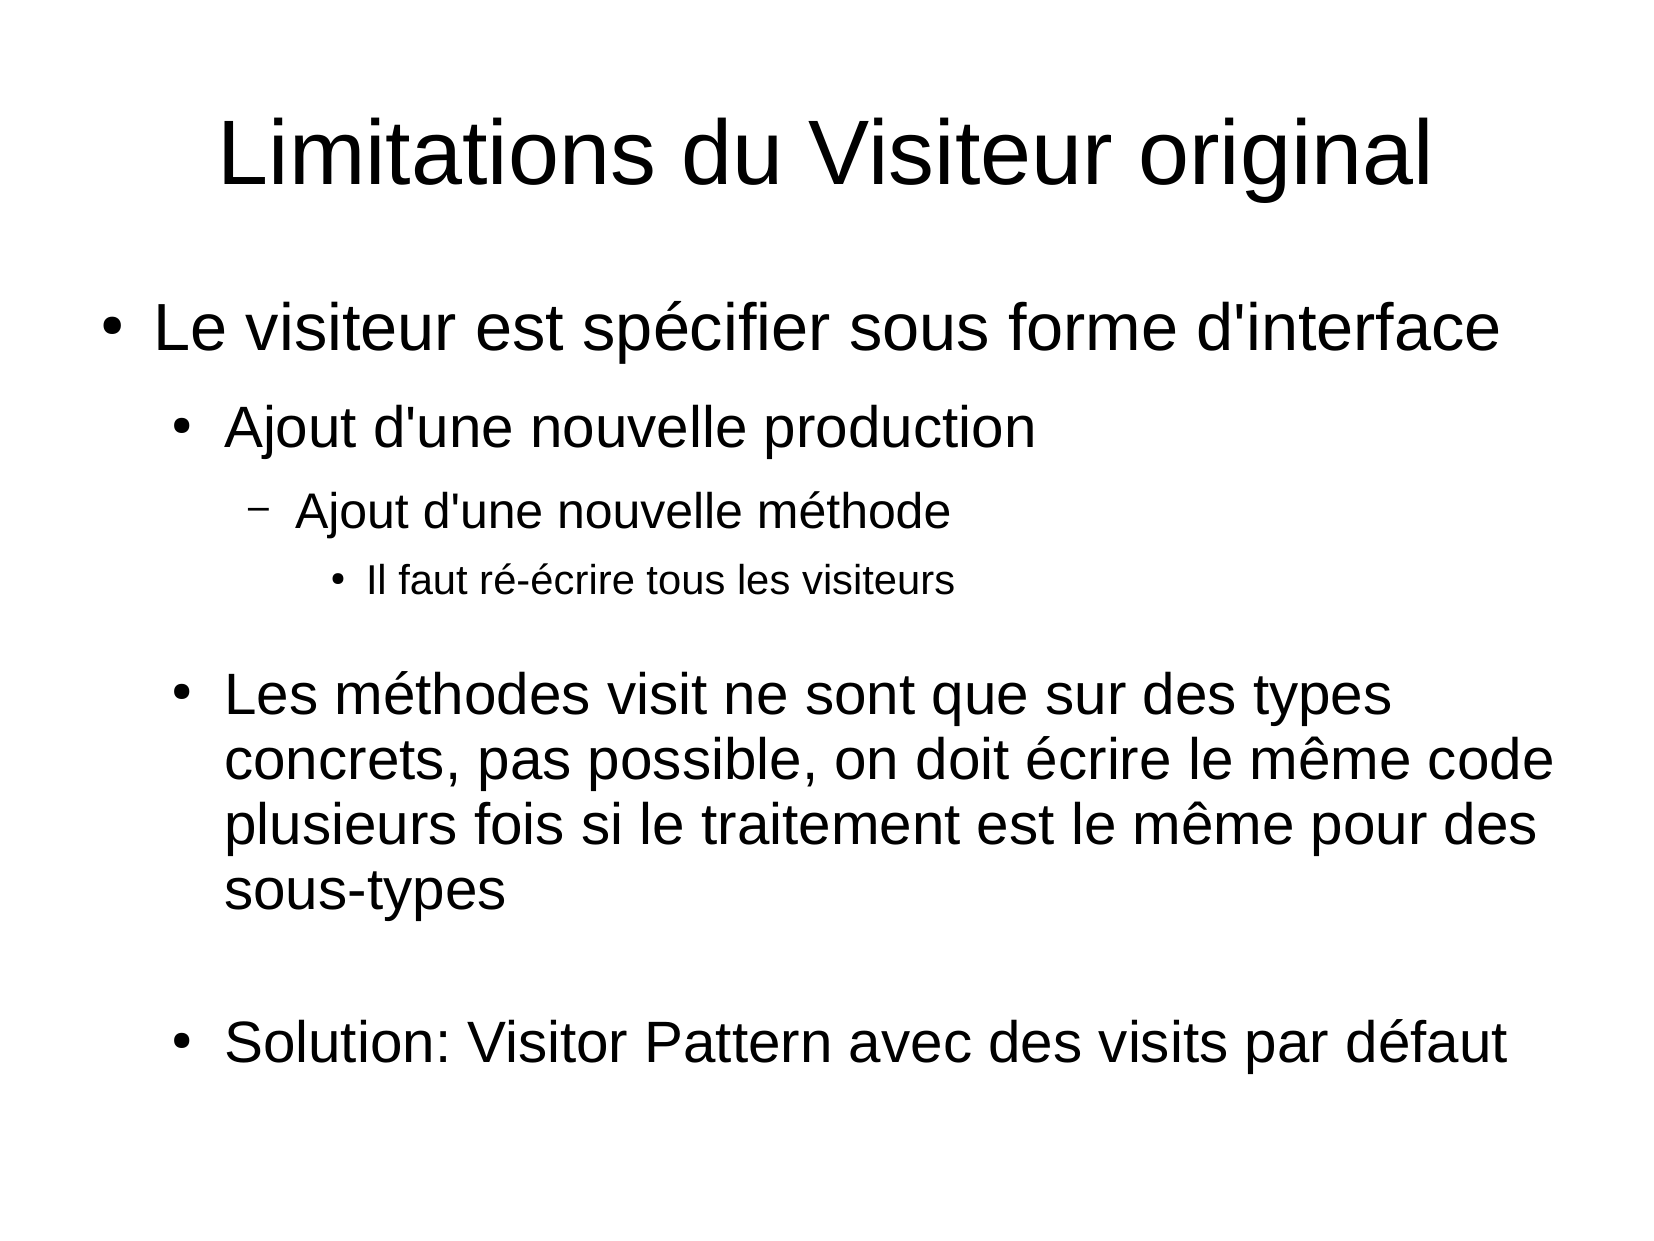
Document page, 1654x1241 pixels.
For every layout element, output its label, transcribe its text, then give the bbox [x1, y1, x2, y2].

list Le visiteur est spécifier sous forme d'interface Ajout d'une nouvelle production Ajout d'une nouvelle méthode Il faut ré-écrire tous les visiteurs Les méthodes visit ne sont que sur des types concrets, pas possible, on doit écrire le même code plusieurs fois si le traitement est le même pour des sous-types Solution: Visitor Pattern avec des visits par défaut [82, 290, 1571, 1094]
title Limitations du Visiteur original [82, 49, 1571, 257]
